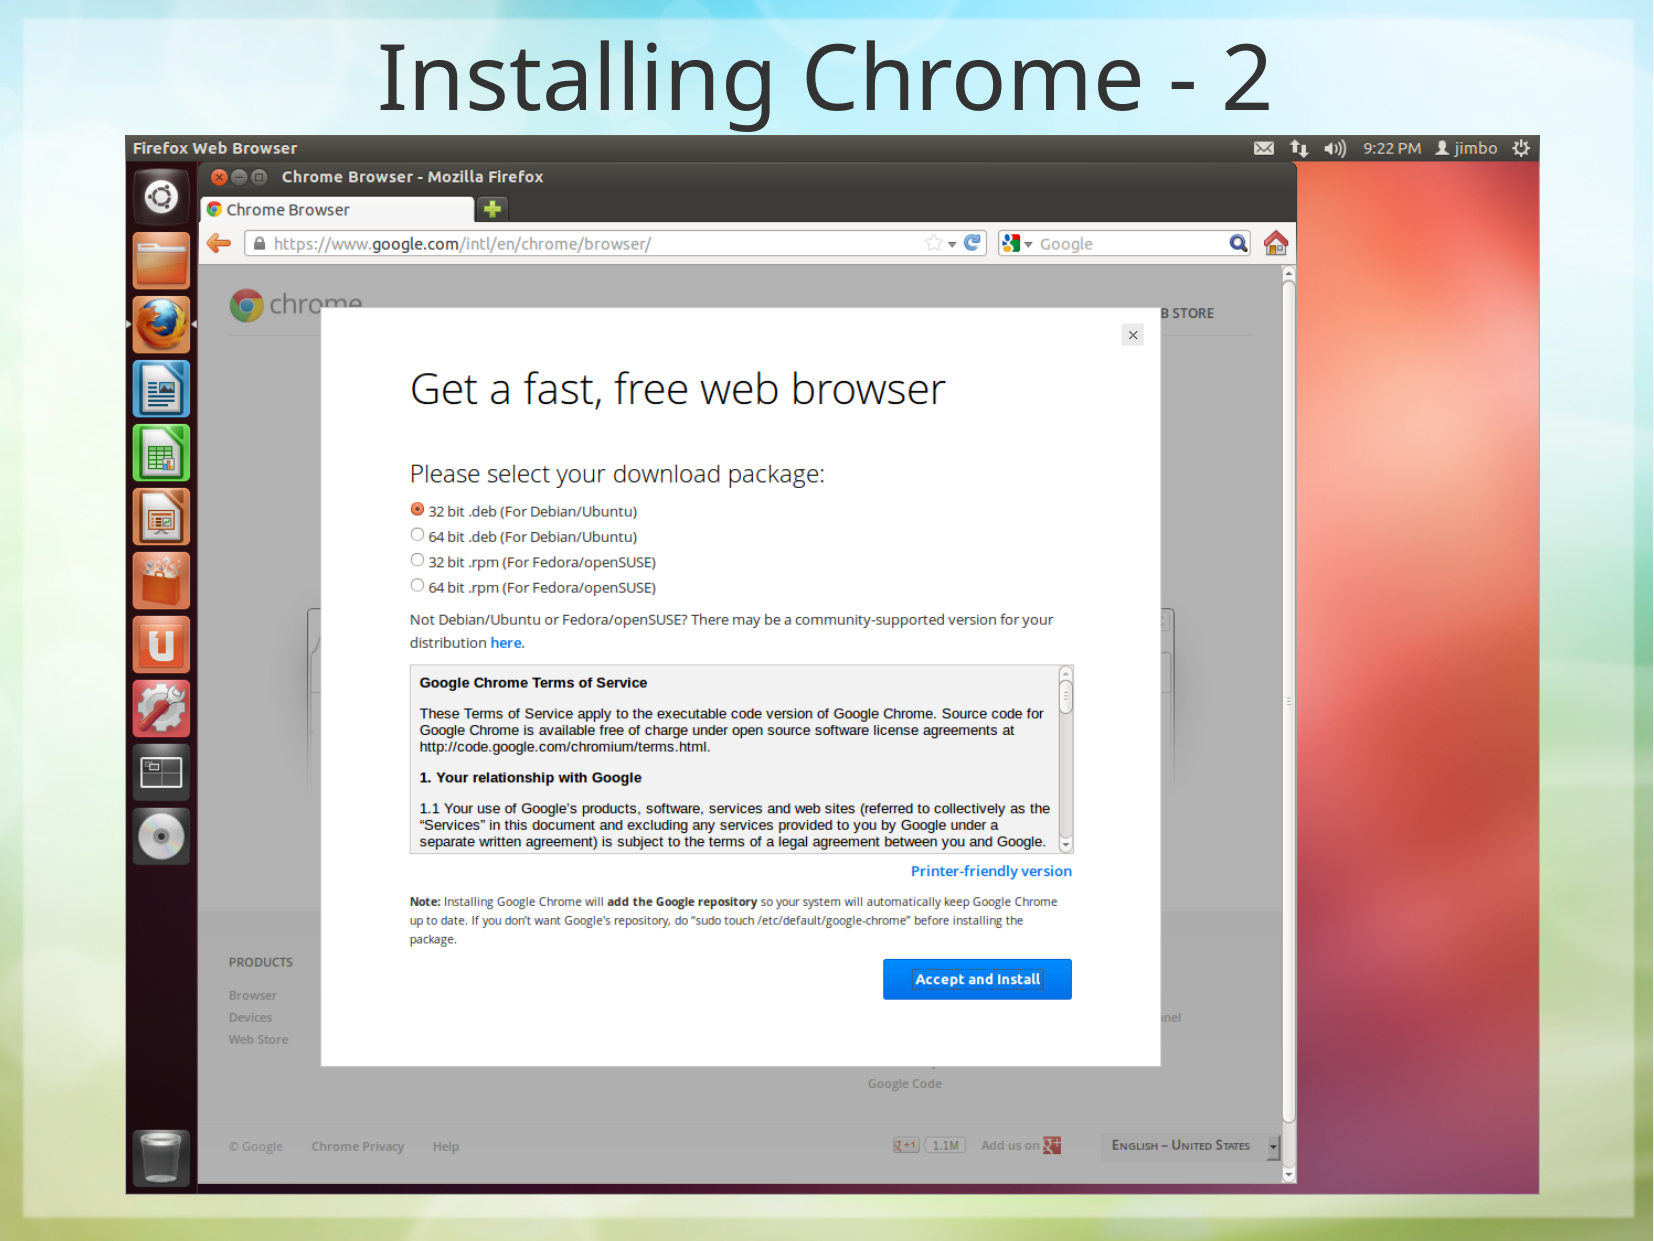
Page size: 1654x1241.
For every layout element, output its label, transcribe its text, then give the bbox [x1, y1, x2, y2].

picture [0, 0, 1654, 1241]
title Installing Chrome - 2 [82, 0, 1571, 151]
